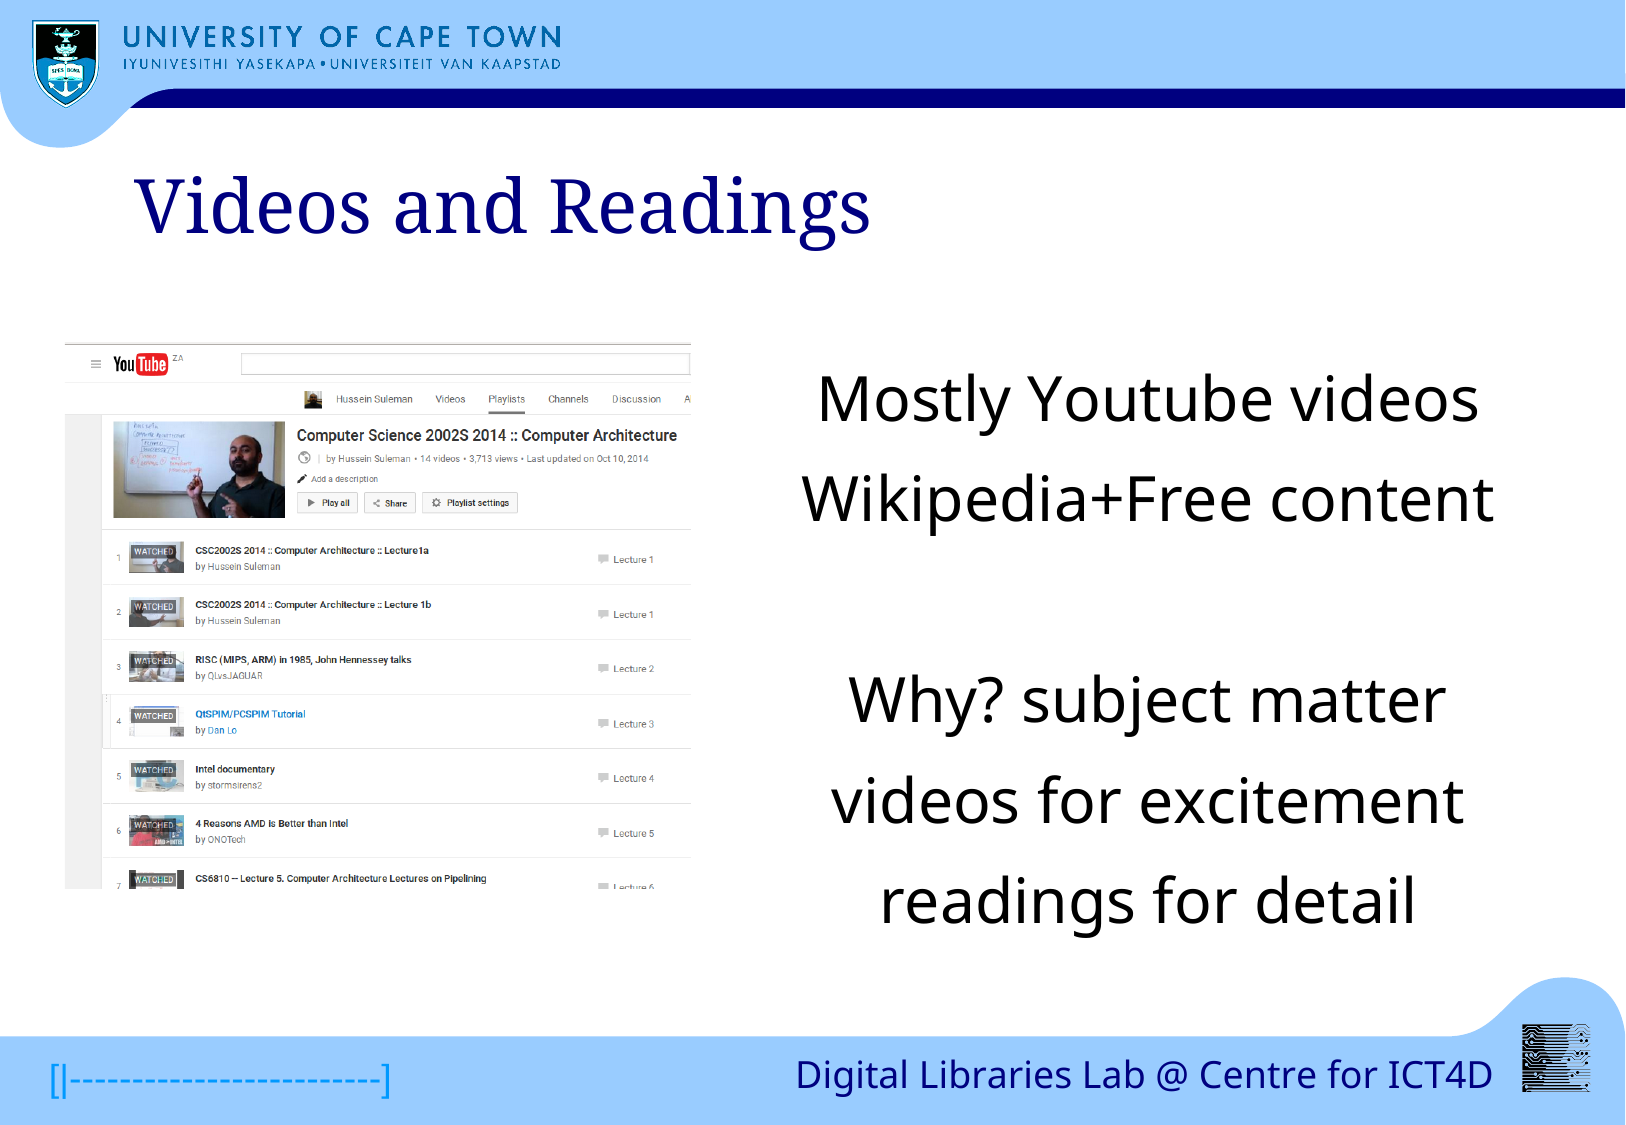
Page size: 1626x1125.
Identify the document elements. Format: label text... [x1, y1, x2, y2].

picture [120, 23, 563, 71]
picture [64, 342, 691, 889]
text_box [|-------------------------] [34, 1046, 663, 1112]
subtitle Mostly Youtube videos Wikipedia+Free content Why? subject matter videos for excitement readings for detail [743, 370, 1554, 926]
picture [1522, 1024, 1591, 1092]
picture [32, 20, 100, 109]
title Videos and Readings [134, 140, 1571, 268]
